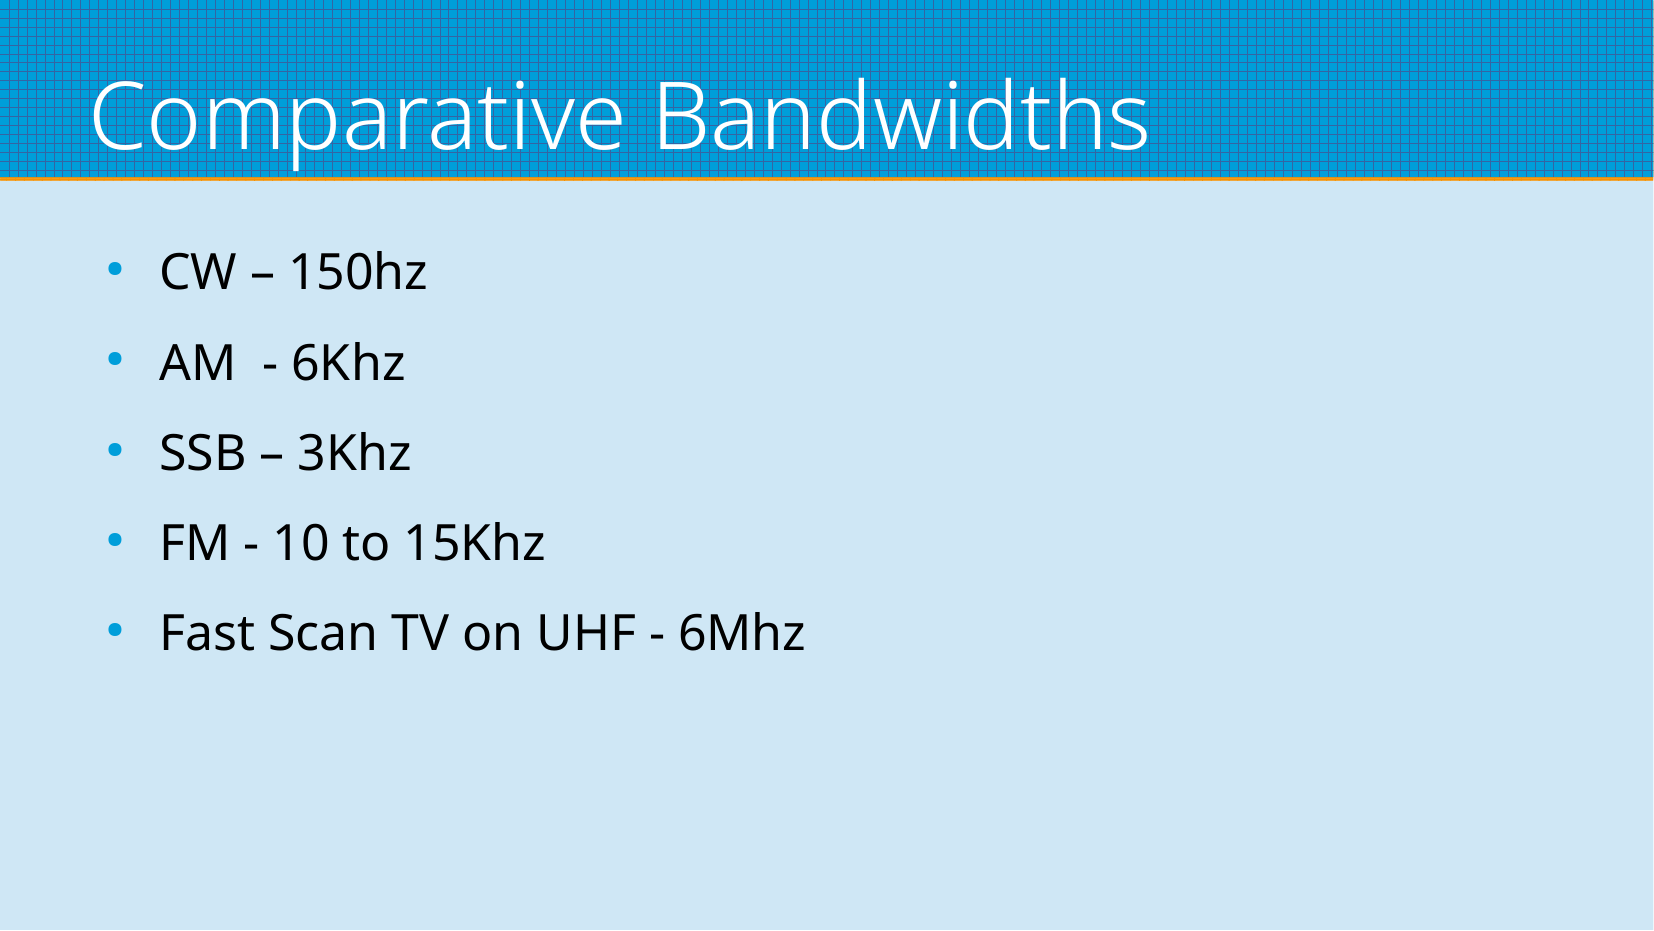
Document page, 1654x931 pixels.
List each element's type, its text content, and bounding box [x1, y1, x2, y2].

list CW – 150hz AM - 6Khz SSB – 3Khz FM - 10 to 15Khz Fast Scan TV on UHF - 6Mhz [88, 236, 1565, 813]
title Comparative Bandwidths [88, 14, 1565, 178]
